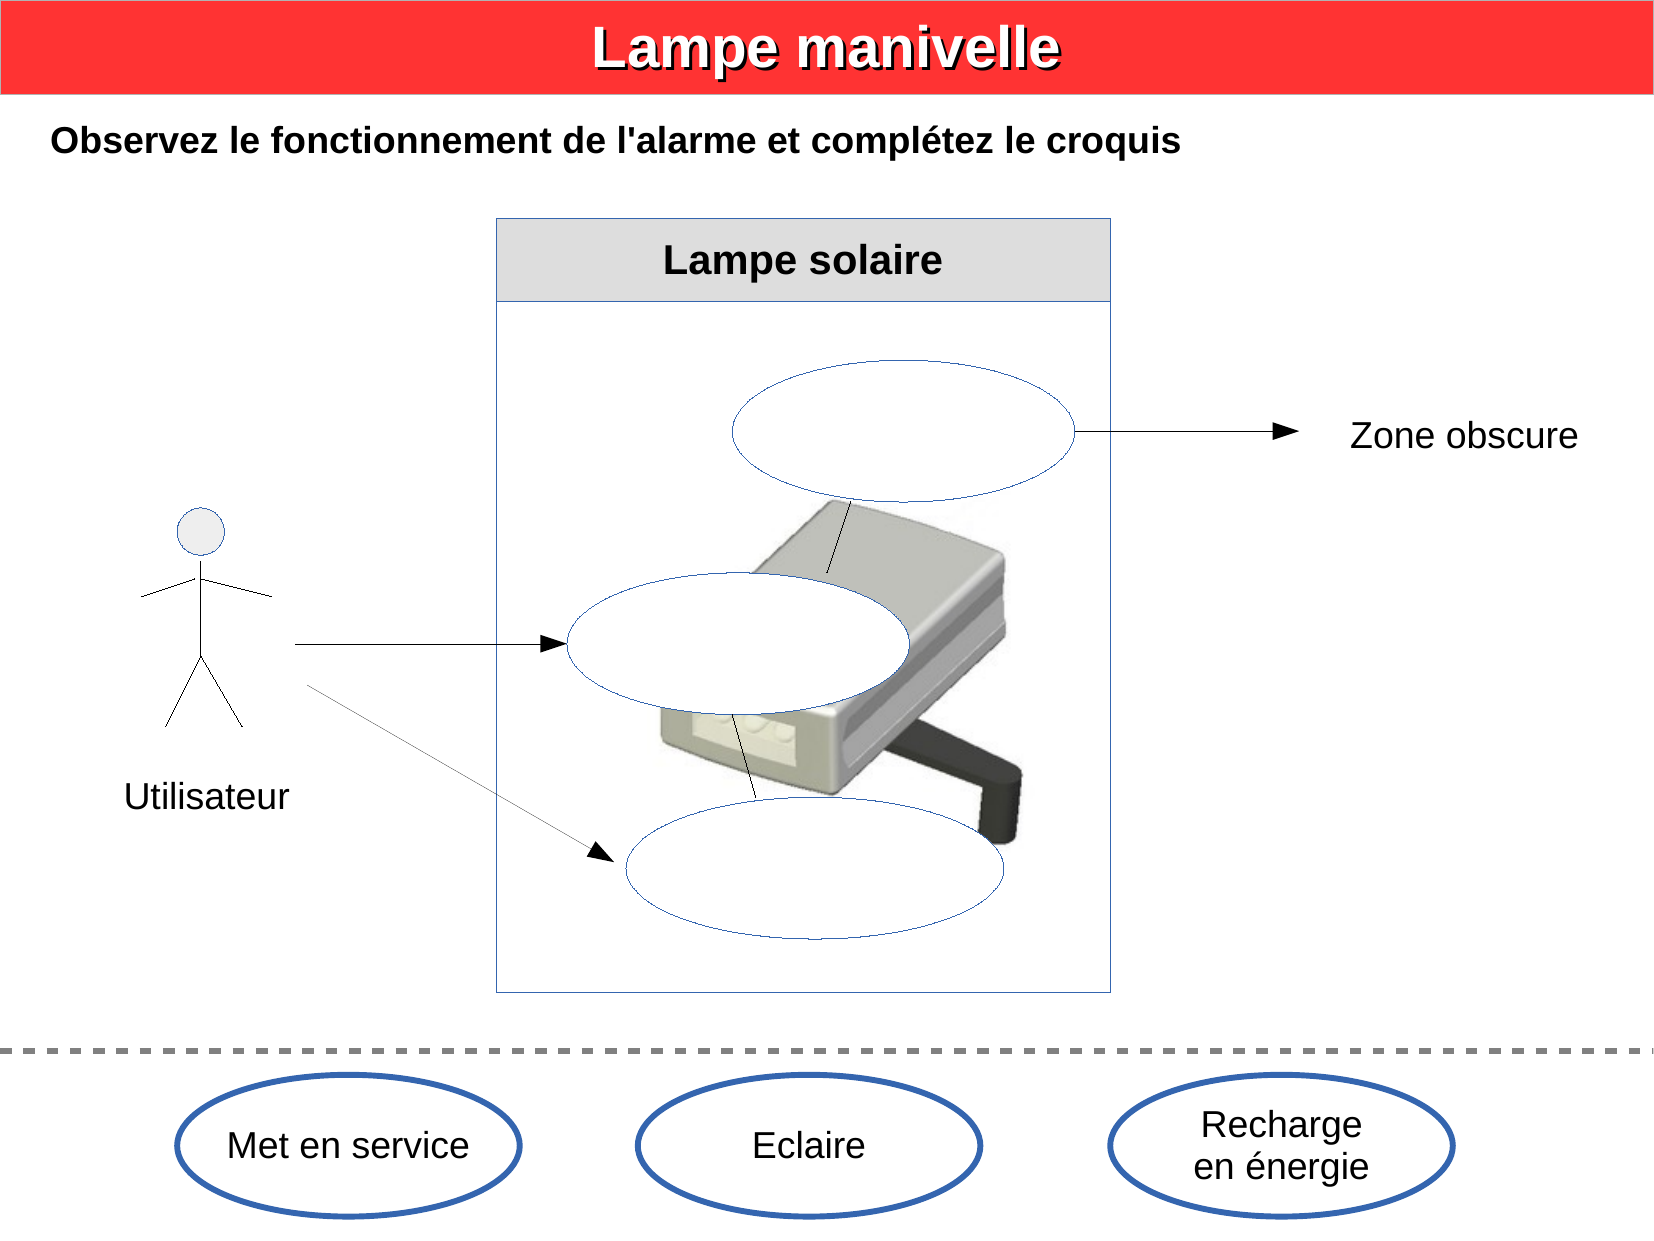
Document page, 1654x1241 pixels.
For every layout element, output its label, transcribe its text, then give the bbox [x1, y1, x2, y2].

text_box [625, 797, 1004, 940]
text_box Lampe manivelle [0, 0, 1654, 95]
text_box [566, 572, 910, 715]
picture [647, 491, 1039, 853]
text_box Recharge en énergie [1110, 1074, 1453, 1217]
text_box Met en service [177, 1074, 520, 1217]
text_box Observez le fonctionnement de l'alarme et complétez le croquis [35, 111, 1548, 170]
text_box Eclaire [637, 1074, 981, 1217]
text_box [177, 507, 225, 556]
text_box Utilisateur [82, 767, 331, 825]
text_box Lampe solaire [496, 218, 1111, 302]
text_box Zone obscure [1311, 407, 1619, 465]
text_box [732, 360, 1075, 503]
